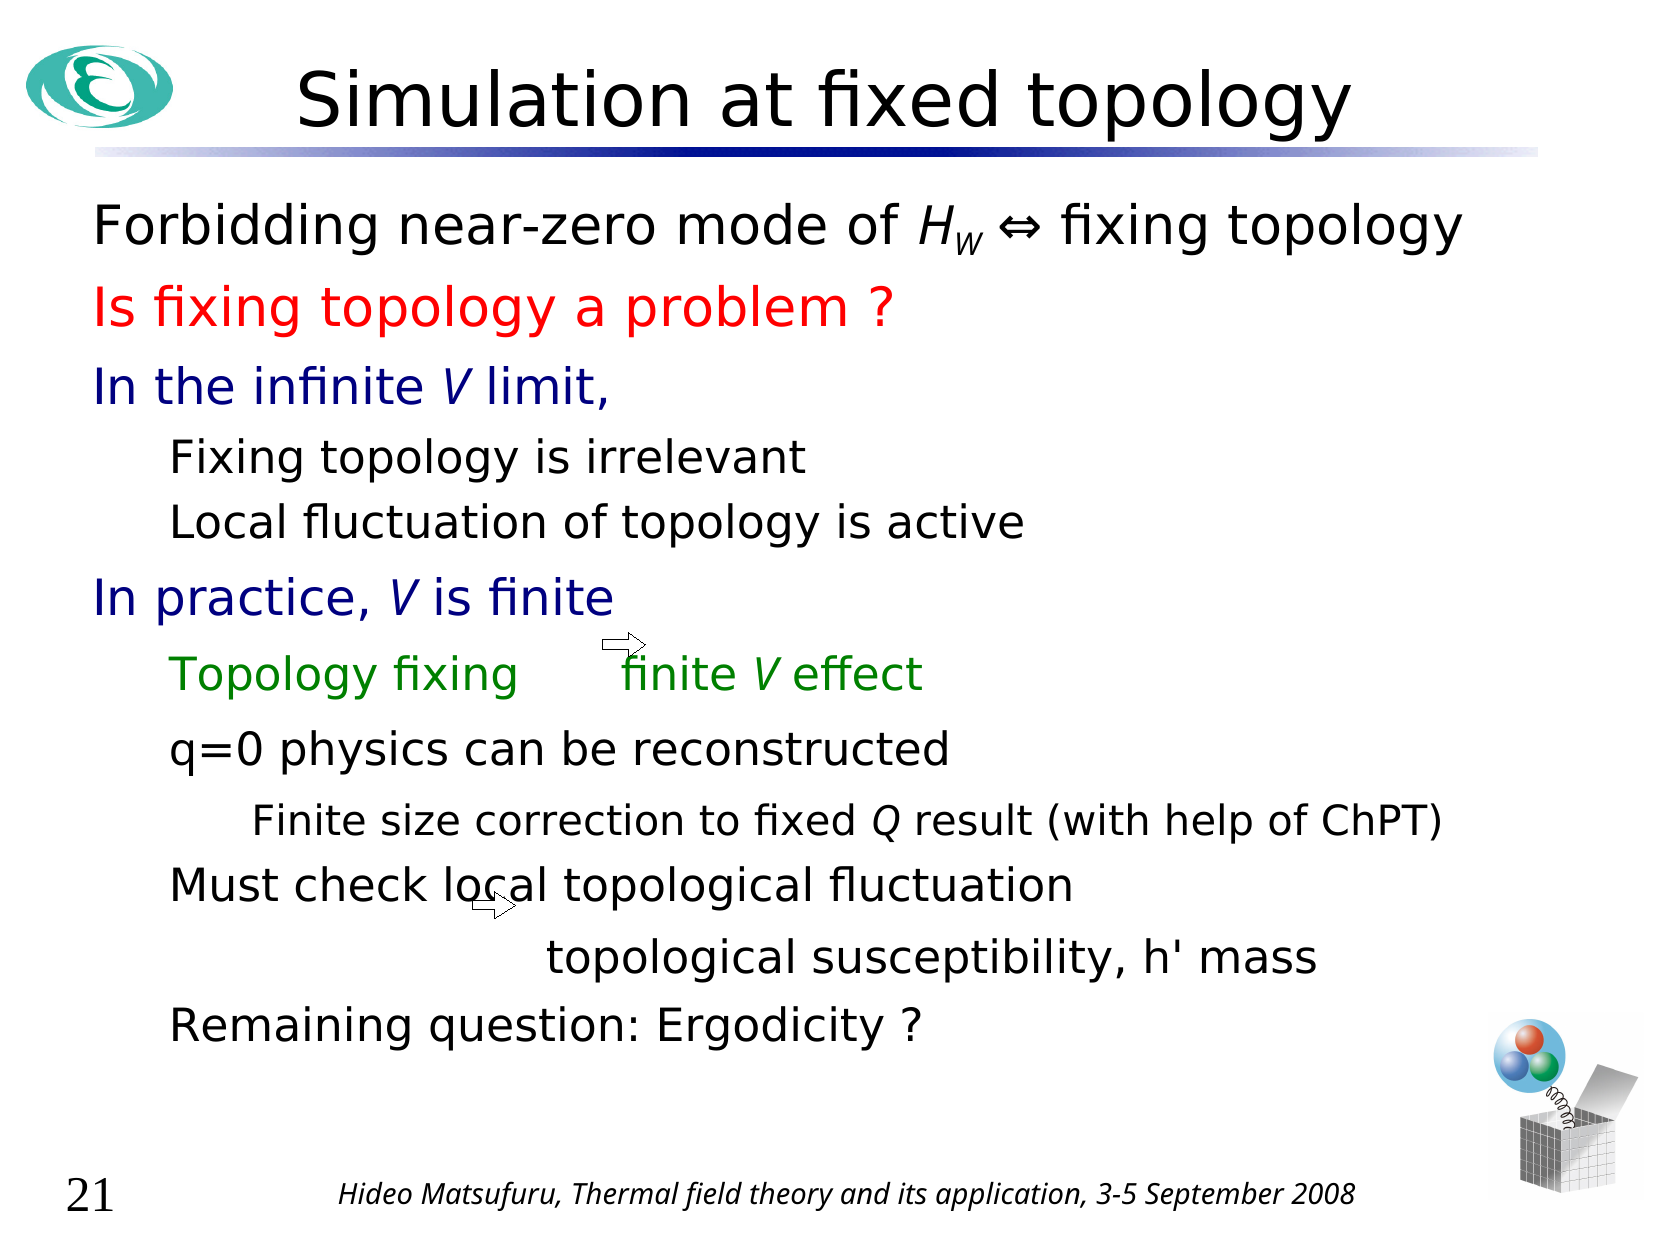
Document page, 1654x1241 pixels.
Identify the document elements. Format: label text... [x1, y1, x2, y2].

text_box [472, 891, 516, 919]
picture [20, 37, 179, 136]
text_box [602, 632, 646, 657]
picture [95, 147, 1538, 157]
list Forbidding near-zero mode of HW ⇔ fixing topology Is fixing topology a problem ? In the infinite V limit, Fixing topology is irrelevant Local fluctuation of topology is active In practice, V is finite Topology fixing finite V effect q=0 physics can be reconstructed Finite size correction to fixed Q result (with help of ChPT) Must check local topological fluctuation topological susceptibility, h' mass Remaining question: Ergodicity ? [74, 186, 1570, 1054]
title Simulation at fixed topology [201, 47, 1450, 154]
picture [1488, 1012, 1644, 1200]
